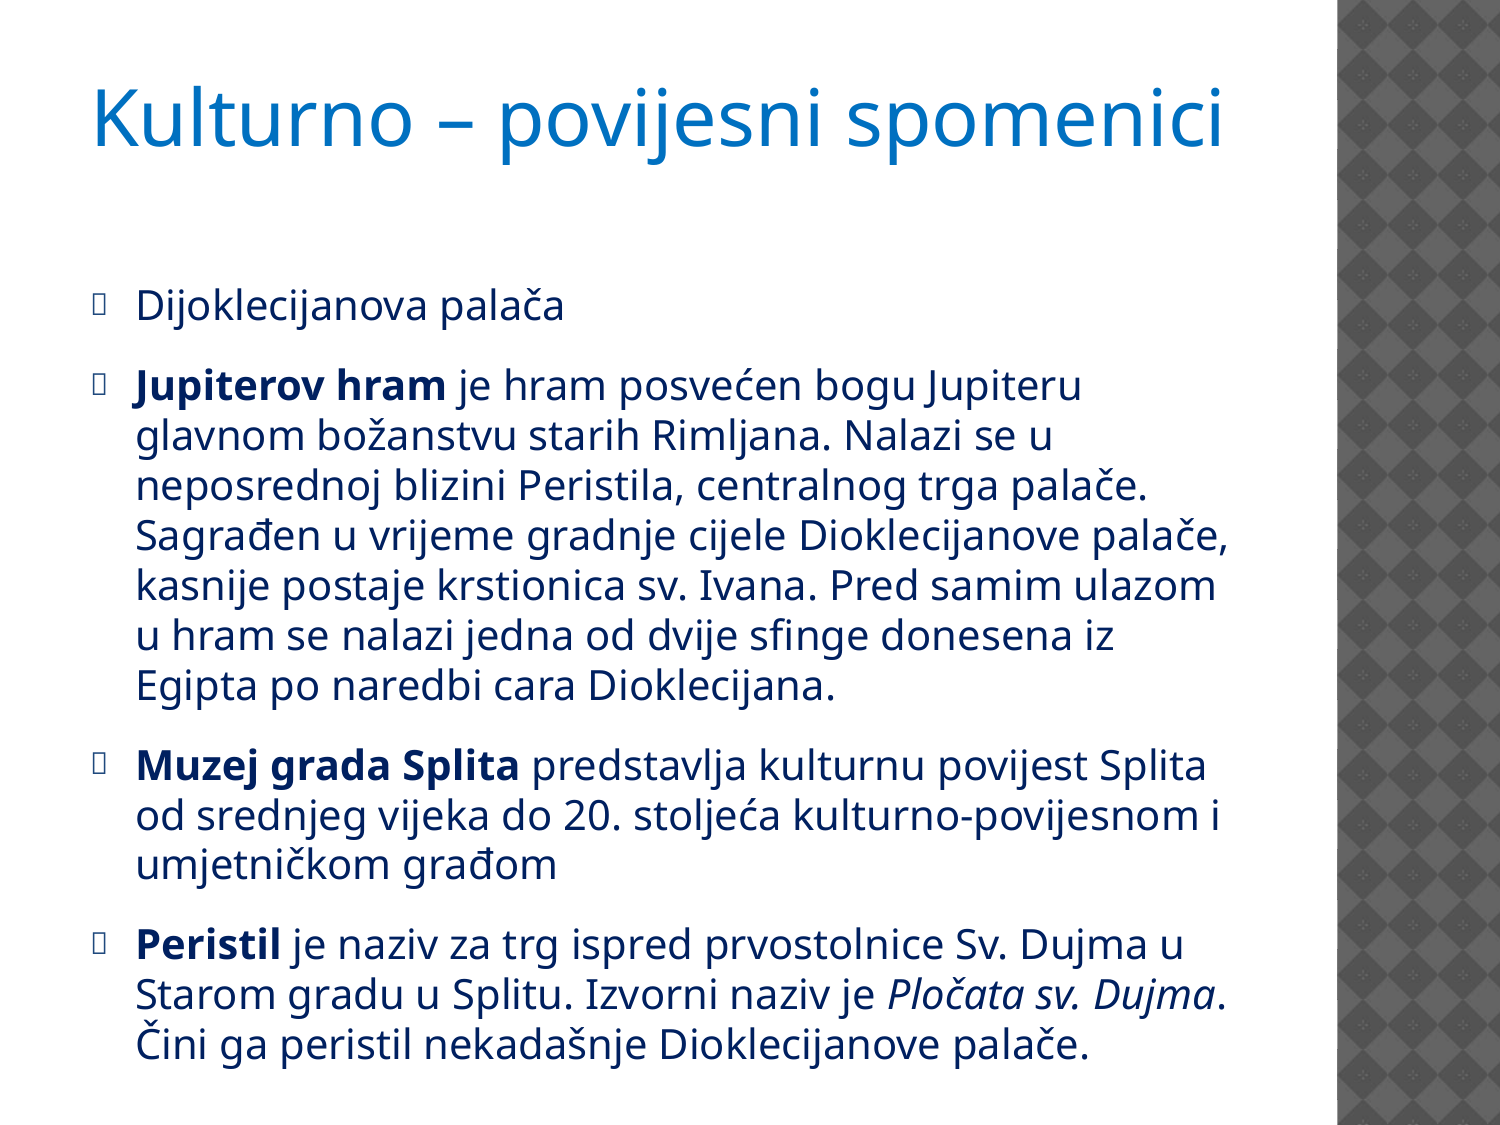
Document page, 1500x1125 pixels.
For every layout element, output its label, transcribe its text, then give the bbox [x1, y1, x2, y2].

picture [1337, 0, 1500, 1125]
list Dijoklecijanova palača Jupiterov hram je hram posvećen bogu Jupiteru glavnom božanstvu starih Rimljana. Nalazi se u neposrednoj blizini Peristila, centralnog trga palače. Sagrađen u vrijeme gradnje cijele Dioklecijanove palače, kasnije postaje krstionica sv. Ivana. Pred samim ulazom u hram se nalazi jedna od dvije sfinge donesena iz Egipta po naredbi cara Dioklecijana. Muzej grada Splita predstavlja kulturnu povijest Splita od srednjeg vijeka do 20. stoljeća kulturno-povijesnom i umjetničkom građom Peristil je naziv za trg ispred prvostolnice Sv. Dujma u Starom gradu u Splitu. Izvorni naziv je Pločata sv. Dujma. Čini ga peristil nekadašnje Dioklecijanove palače. [75, 264, 1263, 1125]
title Kulturno – povijesni spomenici [75, 52, 1263, 240]
